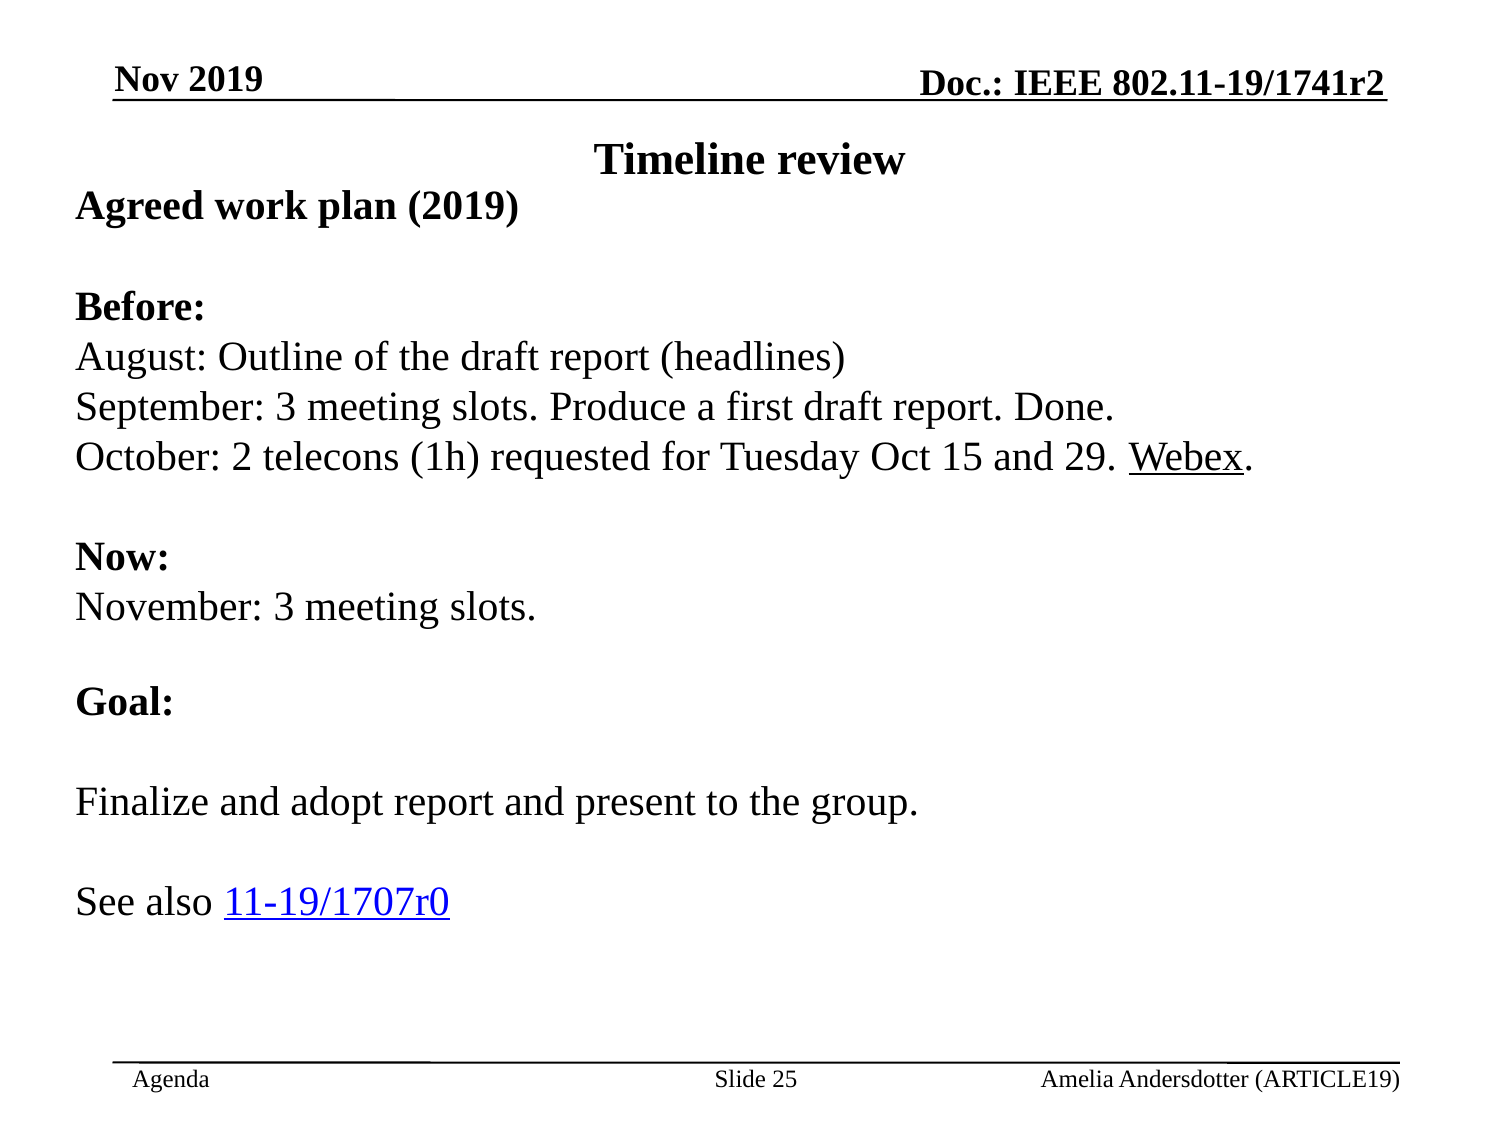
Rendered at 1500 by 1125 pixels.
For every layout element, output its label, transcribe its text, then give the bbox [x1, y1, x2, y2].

text_box Timeline review [112, 112, 1387, 178]
text_box Amelia Andersdotter (ARTICLE19) [878, 1062, 1401, 1092]
text_box Agreed work plan (2019) Before: August: Outline of the draft report (headlines) September: 3 meeting slots. Produce a first draft report. Done. October: 2 telecons (1h) requested for Tuesday Oct 15 and 29. Webex. Now: November: 3 meeting slots. Goal: Finalize and adopt report and present to the group. See also 11-19/1707r0 [75, 178, 1425, 974]
text_box Slide <number> [712, 1062, 799, 1122]
text_box Nov 2019 [114, 54, 422, 99]
